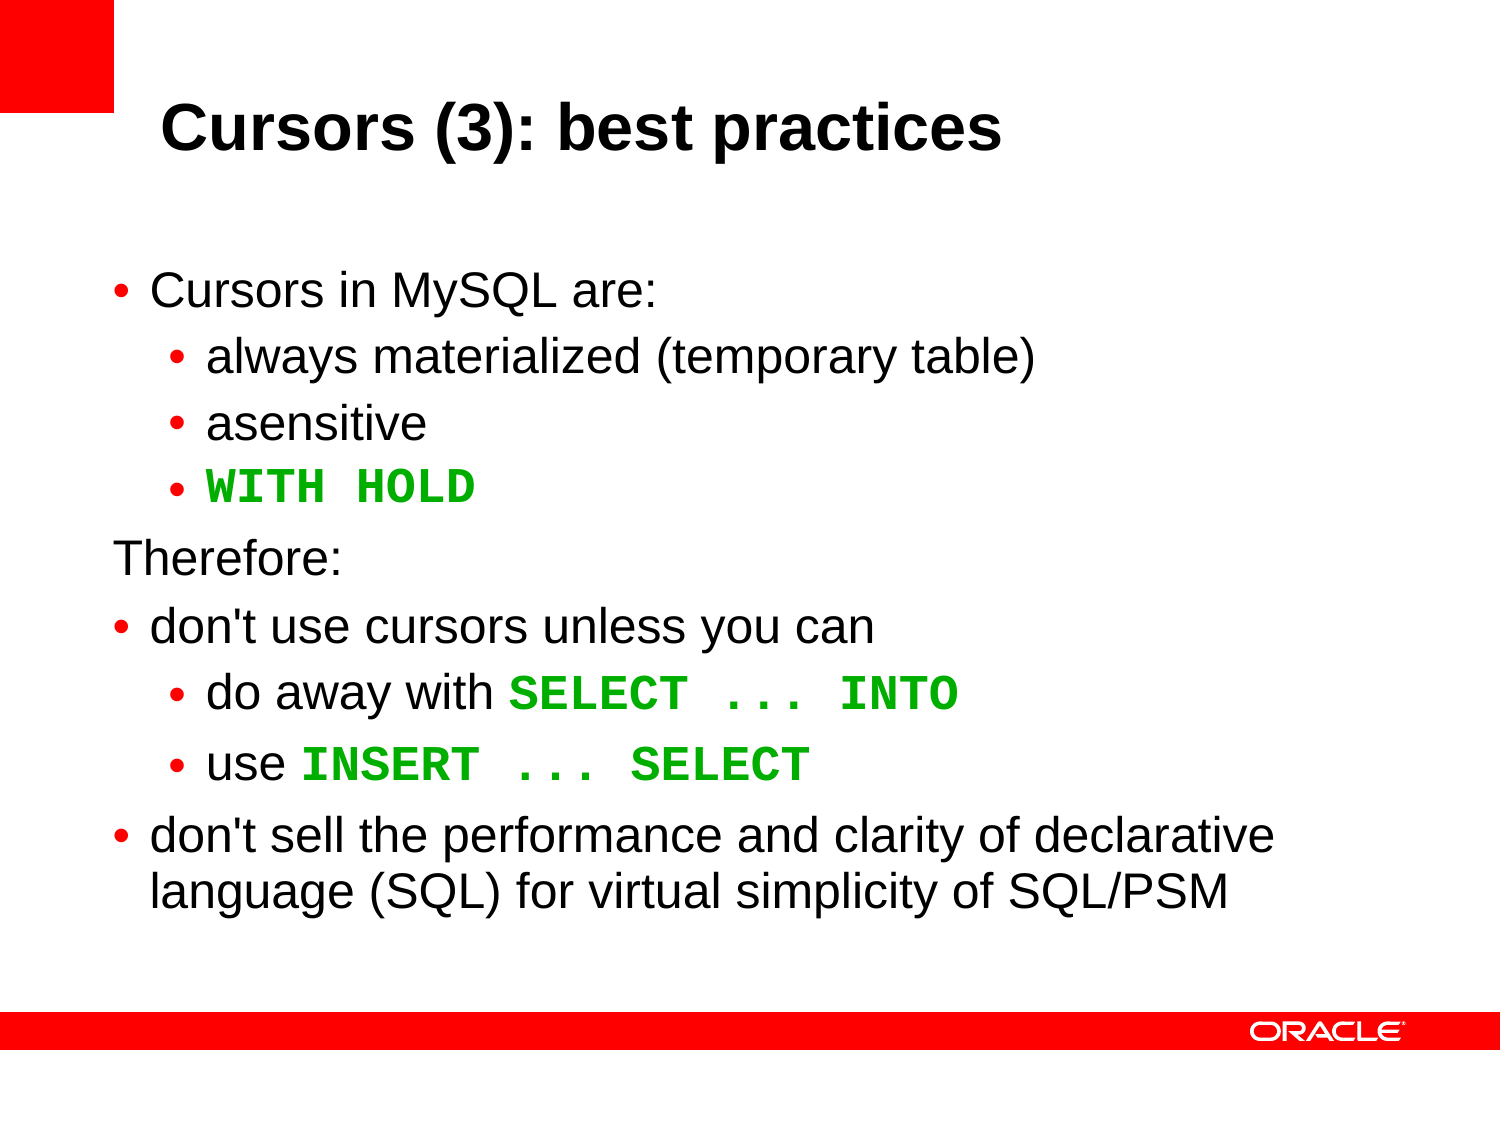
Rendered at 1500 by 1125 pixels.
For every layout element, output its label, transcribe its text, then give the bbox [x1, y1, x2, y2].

title Cursors (3): best practices [145, 49, 1390, 205]
picture [0, 1012, 1500, 1050]
list Cursors in MySQL are: always materialized (temporary table) asensitive WITH HOLD Therefore: don't use cursors unless you can do away with SELECT ... INTO use INSERT ... SELECT don't sell the performance and clarity of declarative language (SQL) for virtual simplicity of SQL/PSM [112, 262, 1349, 1005]
picture [0, 0, 114, 113]
